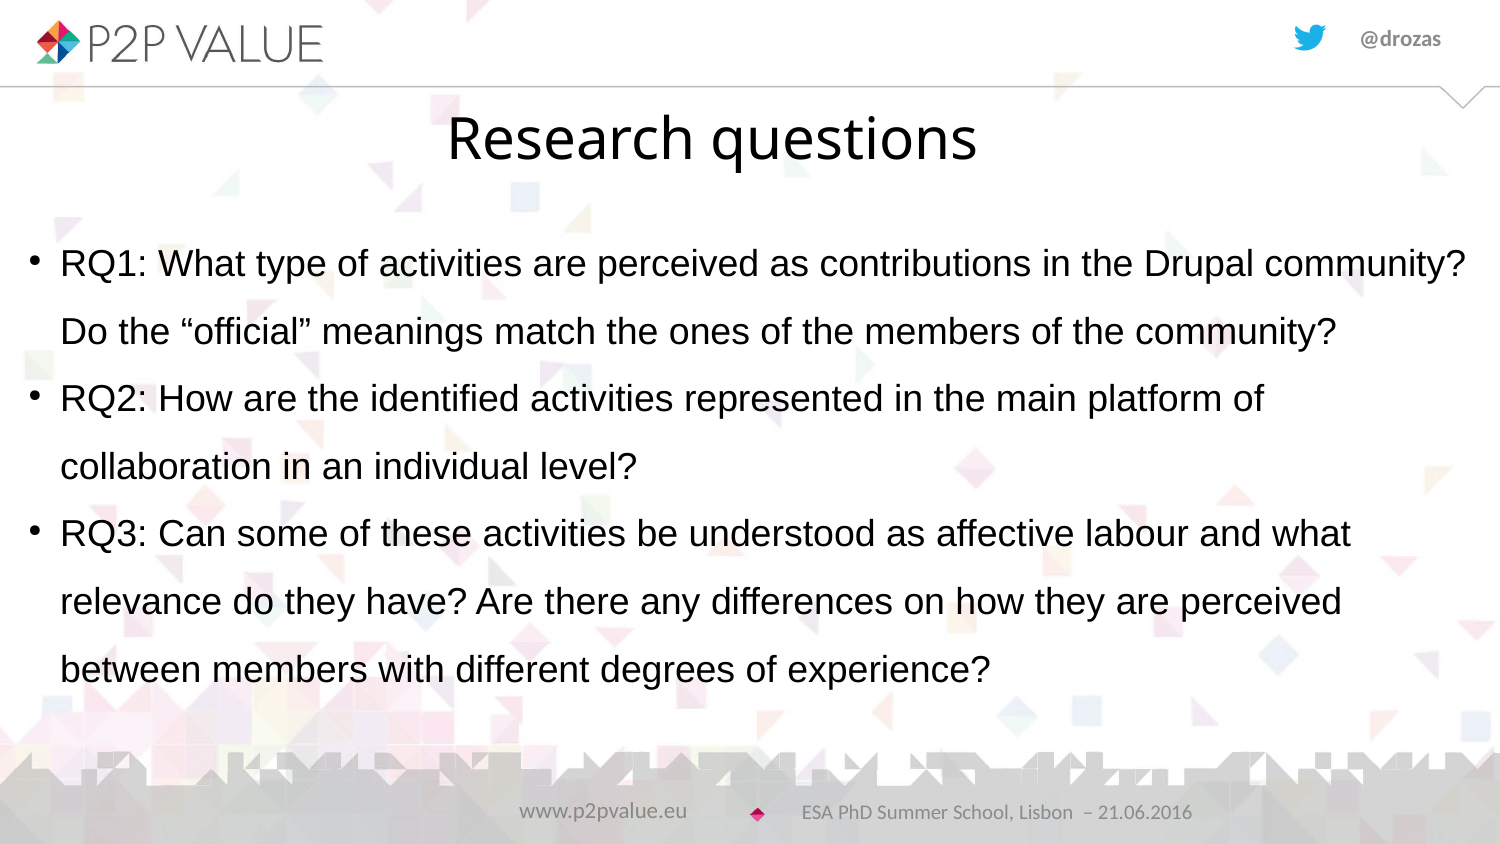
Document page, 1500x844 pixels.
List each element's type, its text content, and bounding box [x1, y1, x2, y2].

text_box @drozas [1333, 15, 1455, 60]
picture [0, 0, 1500, 844]
text_box ESA PhD Summer School, Lisbon – 21.06.2016 [788, 788, 1481, 834]
text_box www.p2pvalue.eu [513, 789, 732, 829]
subtitle RQ1: What type of activities are perceived as contributions in the Drupal community? Do the “official” meanings match the ones of the members of the community? RQ2: How are the identified activities represented in the main platform of collaboration in an individual level? RQ3: Can some of these activities be understood as affective labour and what relevance do they have? Are there any differences on how they are perceived between members with different degrees of experience? [15, 210, 1496, 766]
title Research questions [60, 92, 1366, 181]
